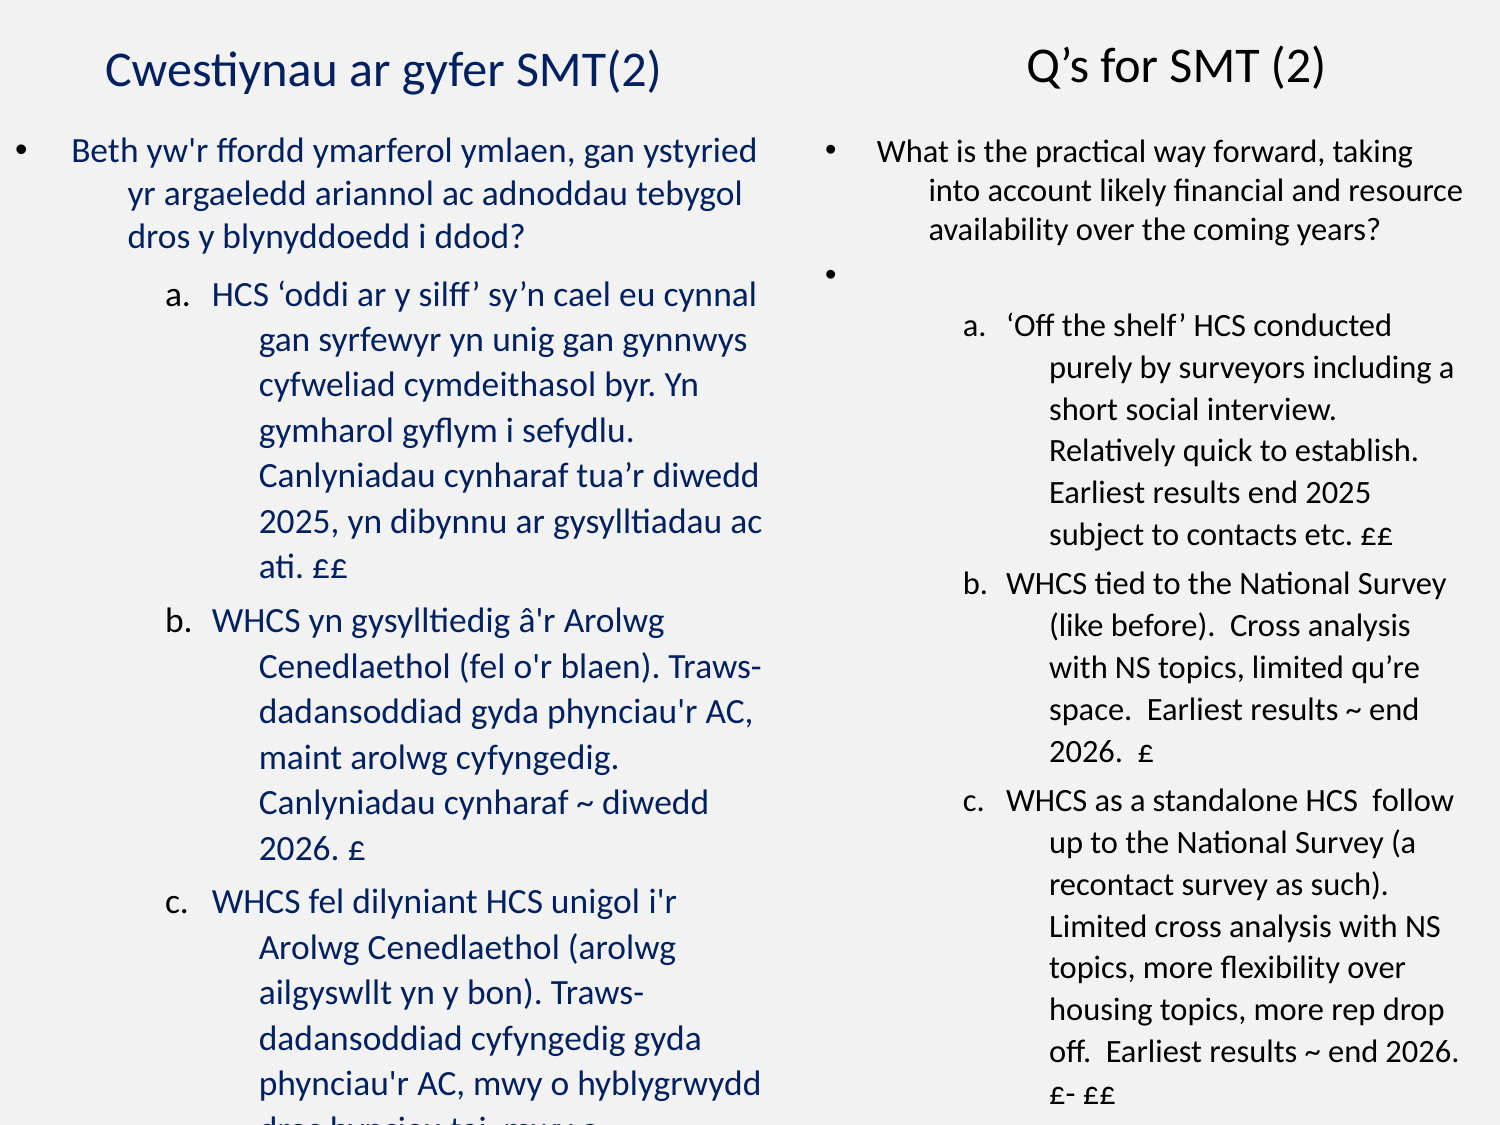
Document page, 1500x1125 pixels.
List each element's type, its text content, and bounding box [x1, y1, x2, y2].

text_box Q’s for SMT (2) [928, 29, 1426, 105]
text_box Cwestiynau ar gyfer SMT(2) [75, 13, 692, 121]
list What is the practical way forward, taking into account likely financial and resource availability over the coming years? ‘Off the shelf’ HCS conducted purely by surveyors including a short social interview. Relatively quick to establish. Earliest results end 2025 subject to contacts etc. ££ WHCS tied to the National Survey (like before). Cross analysis with NS topics, limited qu’re space. Earliest results ~ end 2026. £ WHCS as a standalone HCS follow up to the National Survey (a recontact survey as such). Limited cross analysis with NS topics, more flexibility over housing topics, more rep drop off. Earliest results ~ end 2026. £- ££ [810, 122, 1486, 1125]
text_box Beth yw'r ffordd ymarferol ymlaen, gan ystyried yr argaeledd ariannol ac adnoddau tebygol dros y blynyddoedd i ddod? HCS ‘oddi ar y silff’ sy’n cael eu cynnal gan syrfewyr yn unig gan gynnwys cyfweliad cymdeithasol byr. Yn gymharol gyflym i sefydlu. Canlyniadau cynharaf tua’r diwedd 2025, yn dibynnu ar gysylltiadau ac ati. ££ WHCS yn gysylltiedig â'r Arolwg Cenedlaethol (fel o'r blaen). Traws-dadansoddiad gyda phynciau'r AC, maint arolwg cyfyngedig. Canlyniadau cynharaf ~ diwedd 2026. £ WHCS fel dilyniant HCS unigol i'r Arolwg Cenedlaethol (arolwg ailgyswllt yn y bon). Traws-dadansoddiad cyfyngedig gyda phynciau'r AC, mwy o hyblygrwydd dros bynciau tai, mwy o gynrychiolwyr yn gollwng. Canlyniadau cynharaf ~ diwedd 2026. £- ££ [0, 120, 779, 1034]
